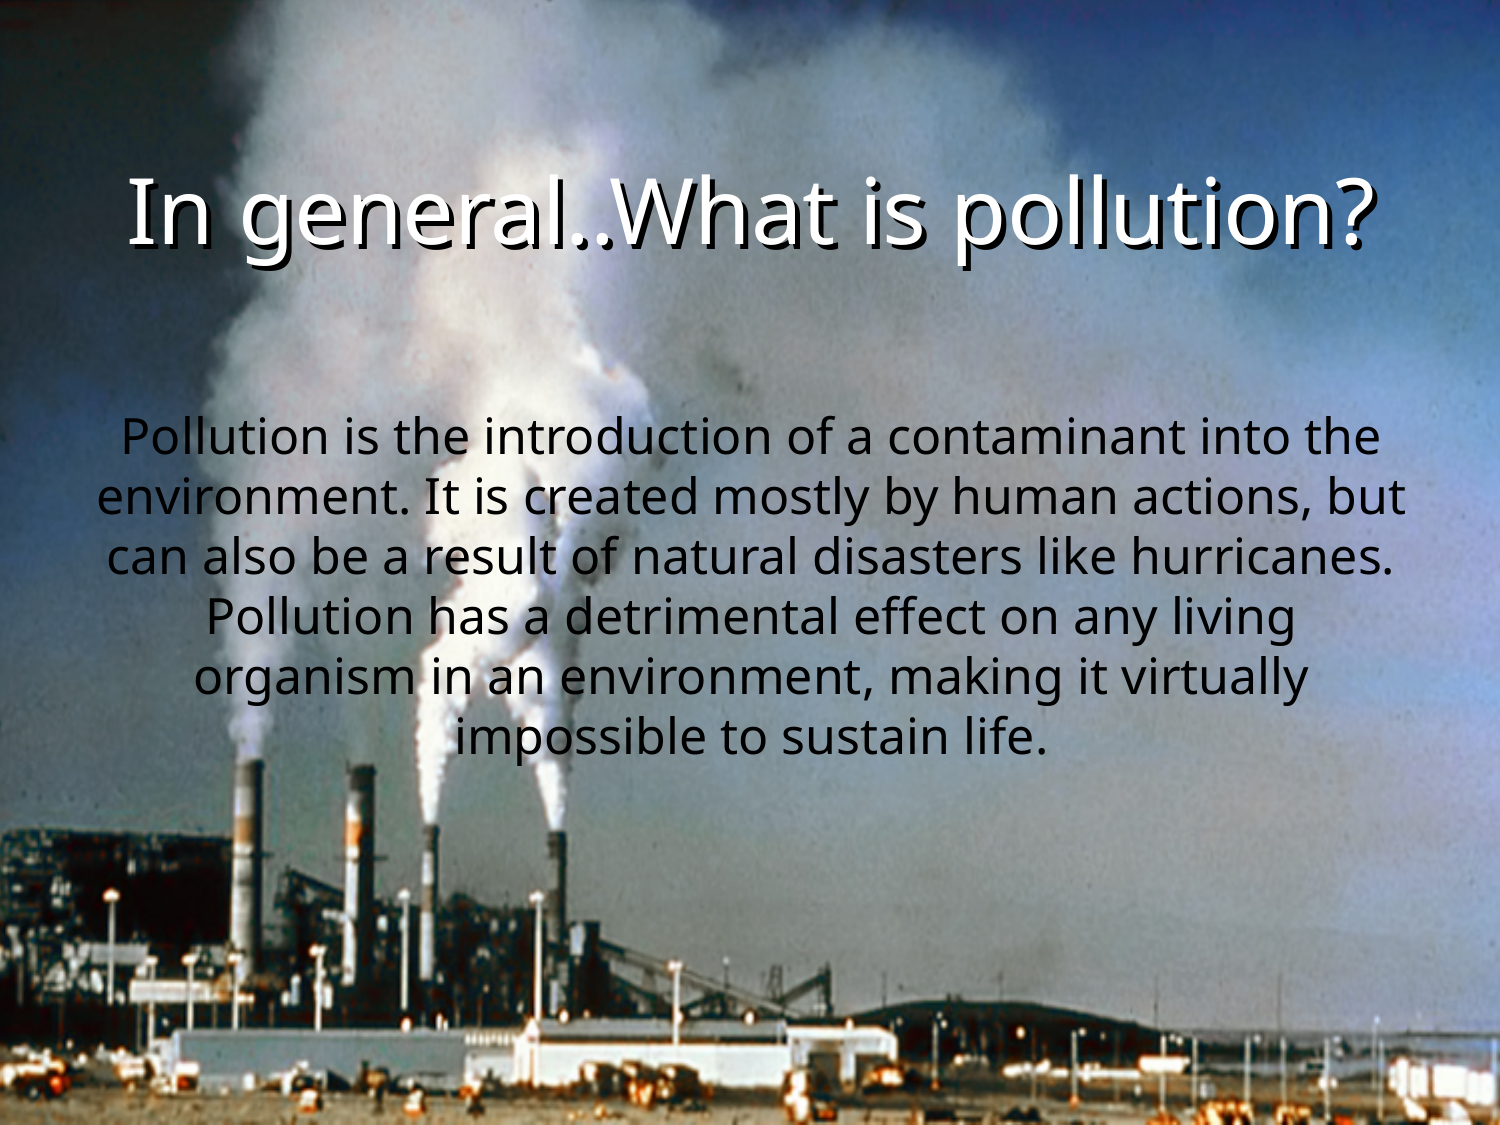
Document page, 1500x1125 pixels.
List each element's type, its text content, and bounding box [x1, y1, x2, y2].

title In general..What is pollution? [76, 113, 1427, 302]
picture [0, 0, 1500, 1125]
list Pollution is the introduction of a contaminant into the environment. It is created mostly by human actions, but can also be a result of natural disasters like hurricanes. Pollution has a detrimental effect on any living organism in an environment, making it virtually impossible to sustain life. [76, 397, 1427, 976]
